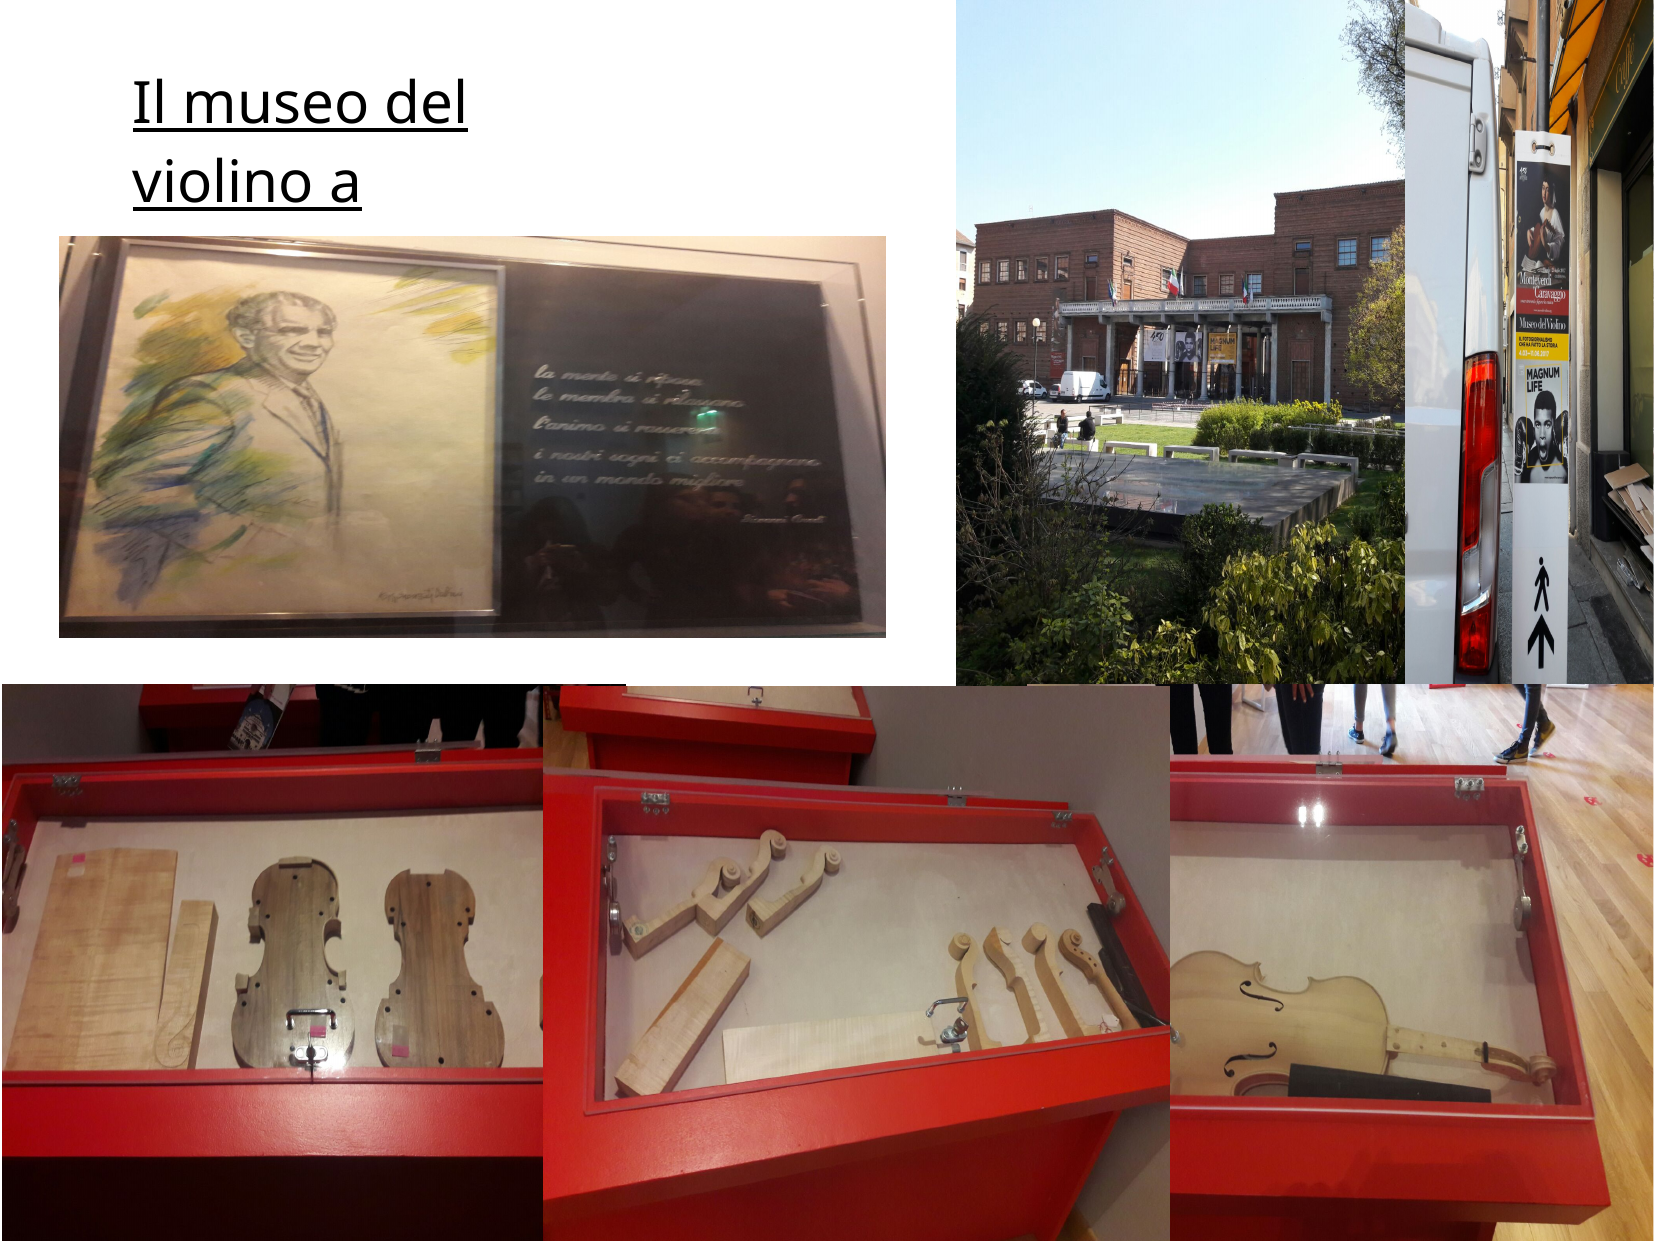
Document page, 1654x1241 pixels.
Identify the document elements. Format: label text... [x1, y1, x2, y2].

picture [59, 236, 886, 638]
picture [2, 0, 1654, 1241]
text_box Il museo del violino a Cremona : [118, 53, 650, 225]
